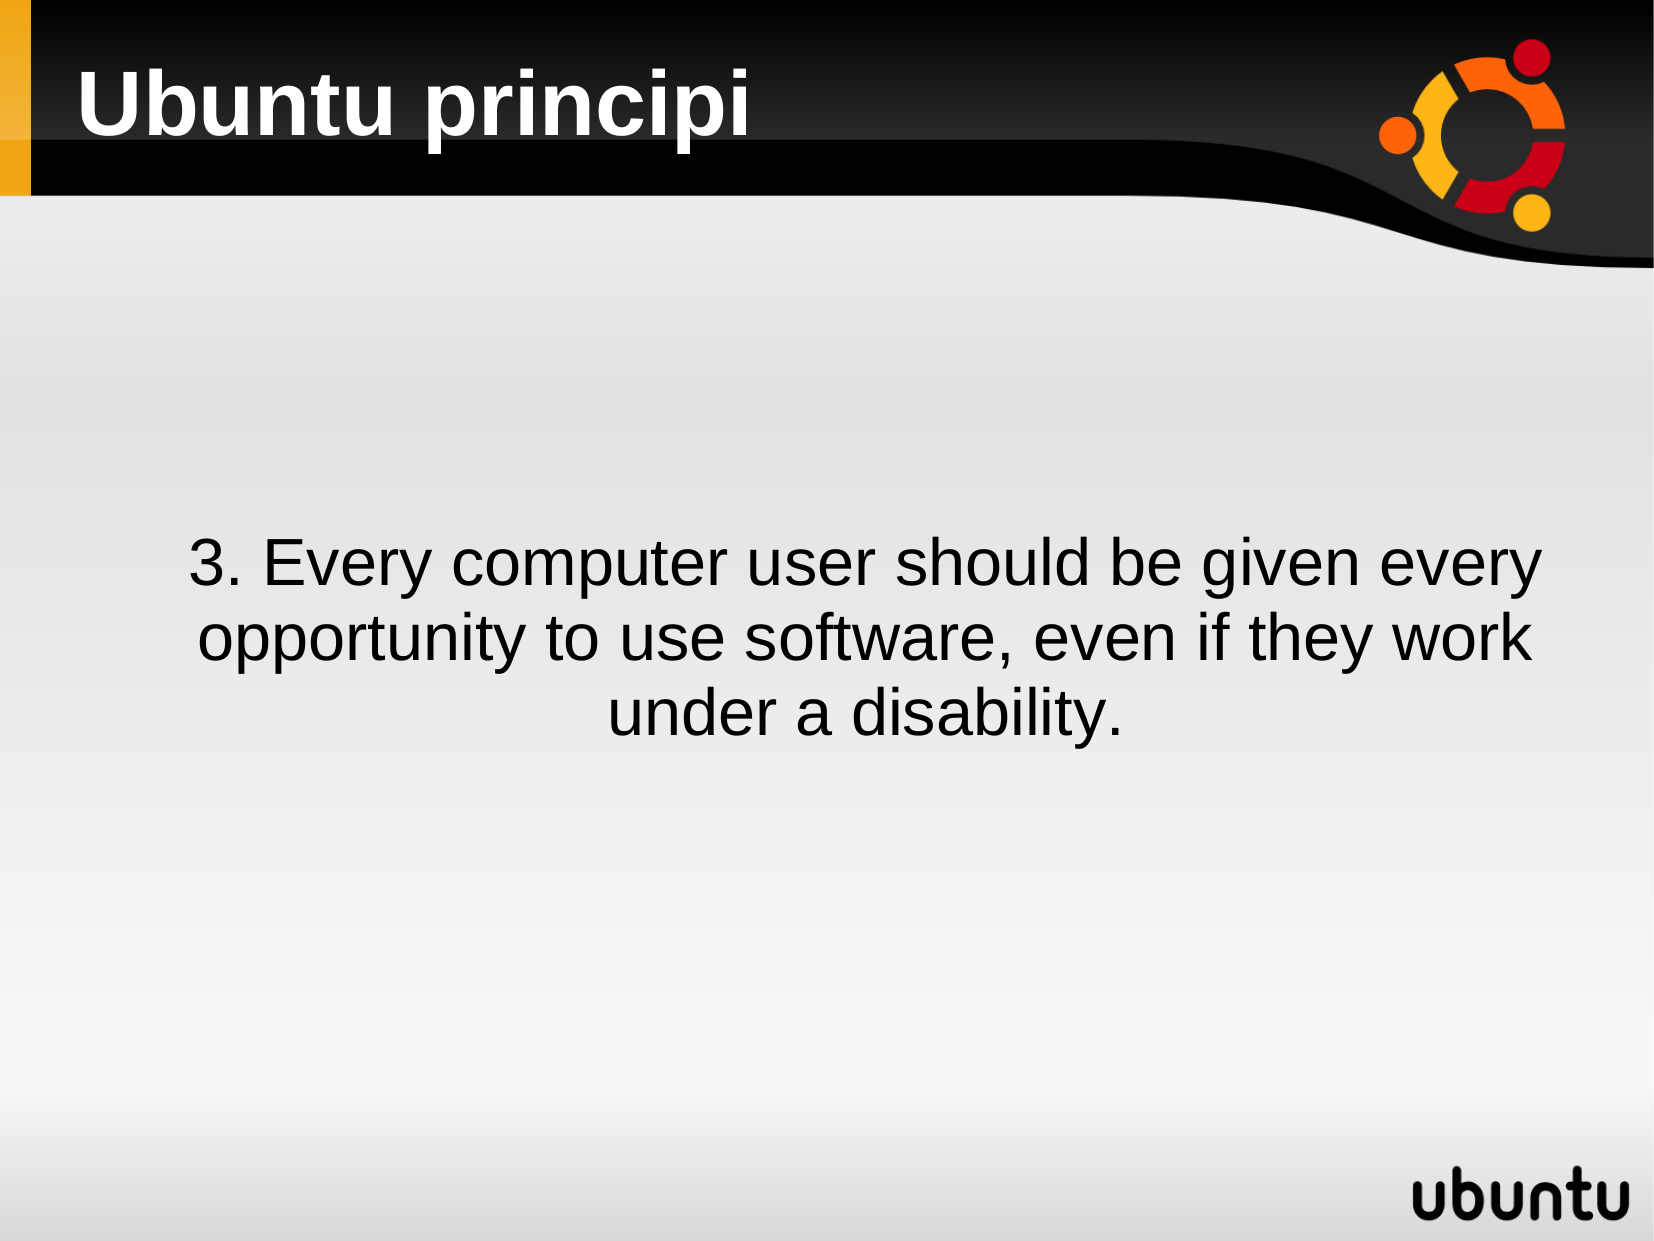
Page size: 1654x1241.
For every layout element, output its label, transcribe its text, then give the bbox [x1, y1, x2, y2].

title Ubuntu principi [76, 7, 1565, 200]
picture [0, 0, 1654, 1241]
list 3. Every computer user should be given every opportunity to use software, even if they work under a disability. [86, 525, 1576, 798]
